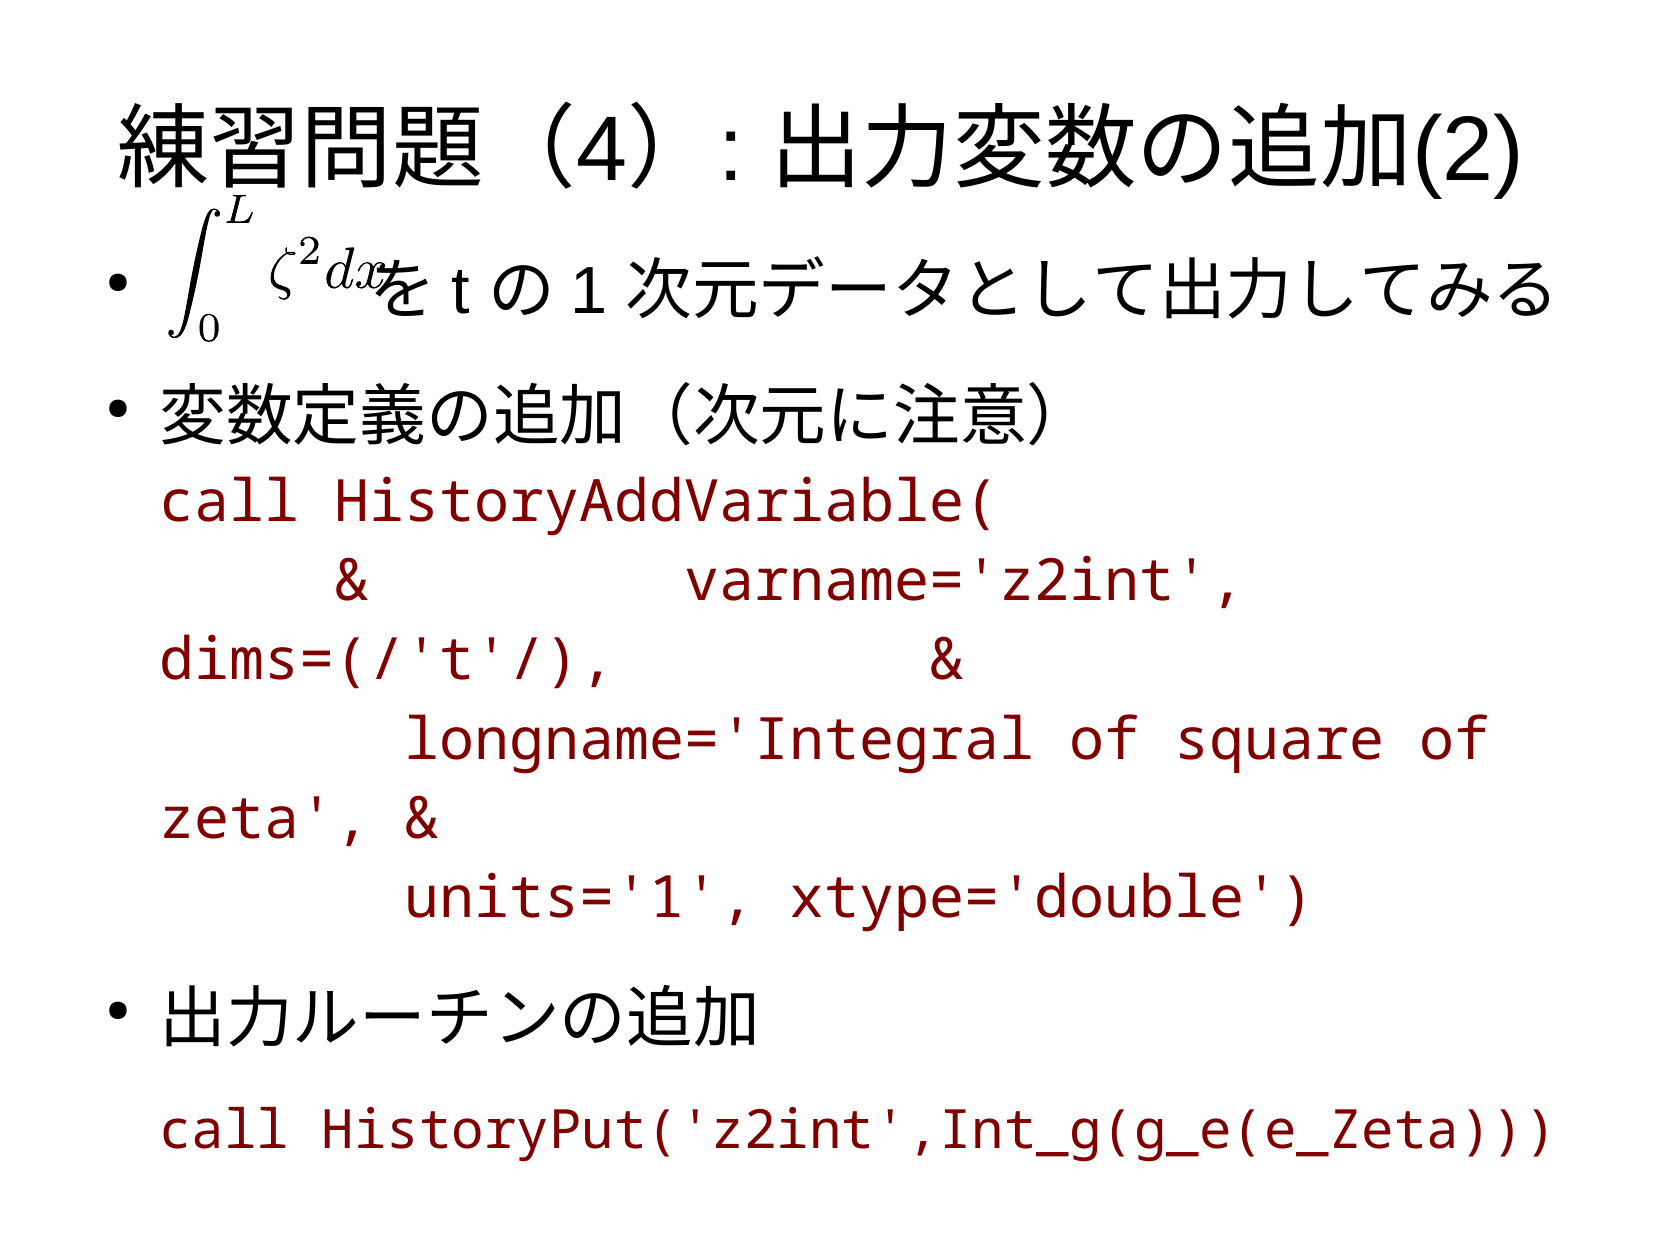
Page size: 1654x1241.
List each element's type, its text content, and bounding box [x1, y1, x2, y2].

list を t の 1 次元データとして出力してみる 変数定義の追加（次元に注意） call HistoryAddVariable( & varname='z2int', dims=(/'t'/), & longname='Integral of square of zeta', & units='1', xtype='double') 出力ルーチンの追加 call HistoryPut('z2int',Int_g(g_e(e_Zeta))) gpprint コマンドで数字を出力してみる $ gpprint advect.nc@z2int [88, 236, 1577, 1122]
title 練習問題（4）: 出力変数の追加(2) [76, 43, 1565, 237]
picture [168, 194, 386, 342]
